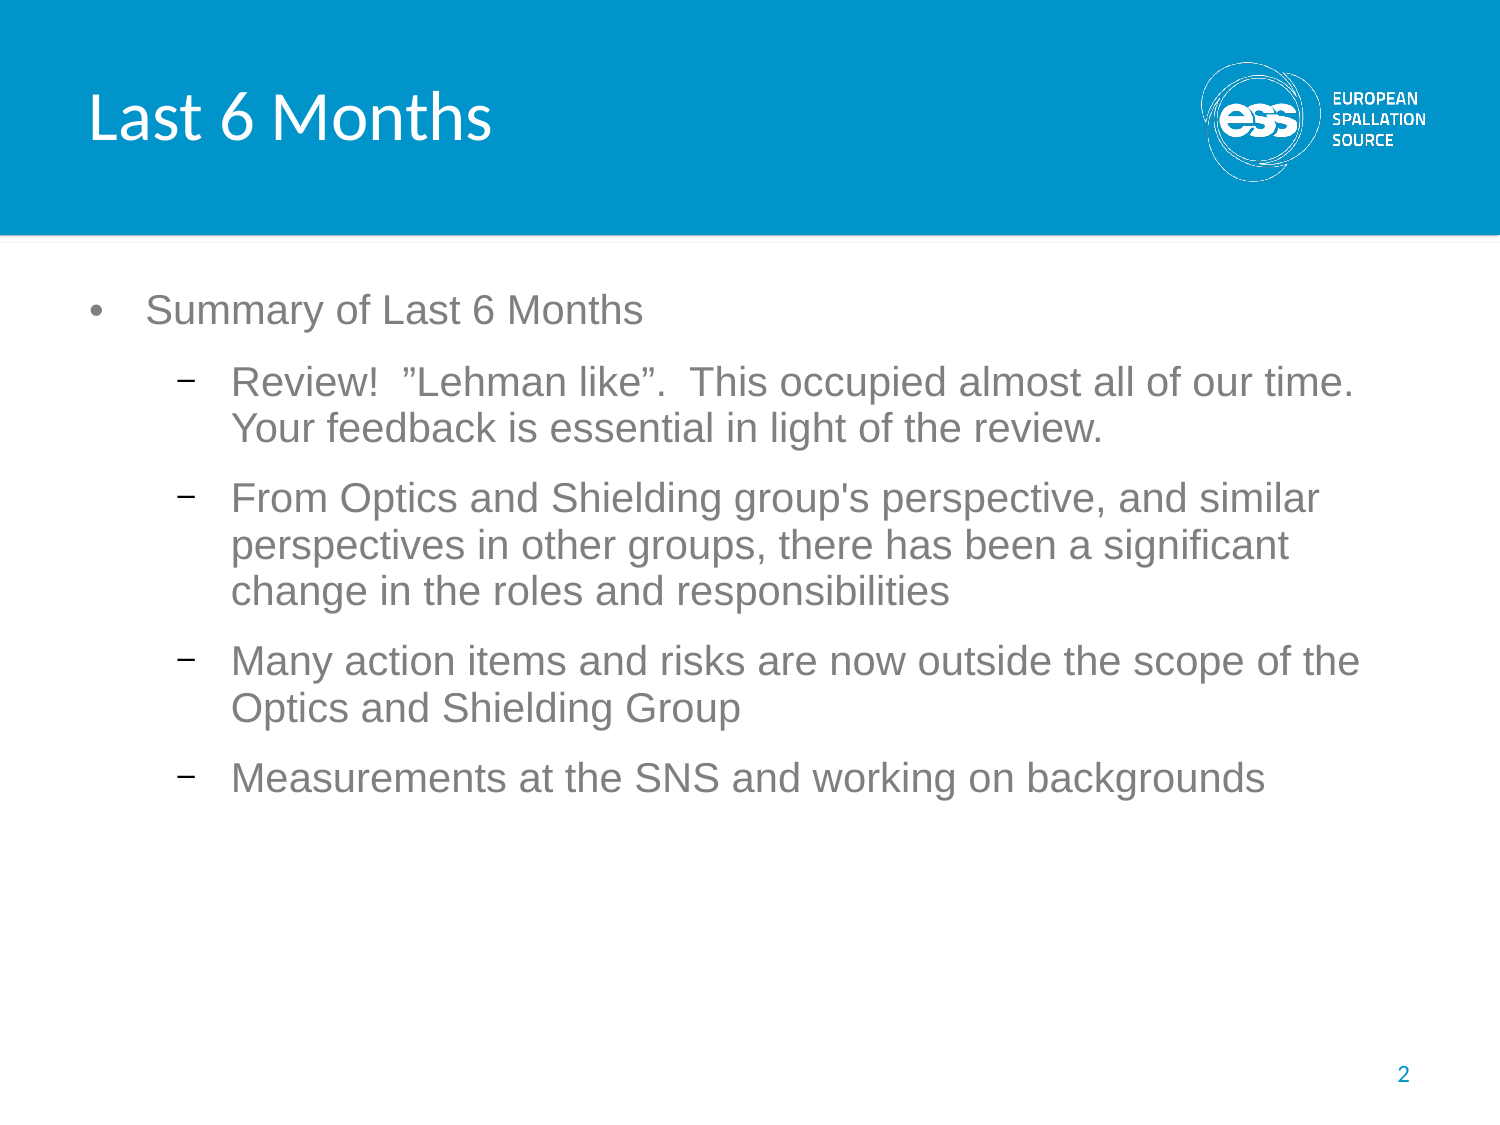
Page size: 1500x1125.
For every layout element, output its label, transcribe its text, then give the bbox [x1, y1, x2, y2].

title Last 6 Months [75, 73, 1425, 173]
list Summary of Last 6 Months Review! ”Lehman like”. This occupied almost all of our time. Your feedback is essential in light of the review. From Optics and Shielding group's perspective, and similar perspectives in other groups, there has been a significant change in the roles and responsibilities Many action items and risks are now outside the scope of the Optics and Shielding Group Measurements at the SNS and working on backgrounds [75, 279, 1425, 1023]
slide_number <number> [1074, 1042, 1425, 1103]
